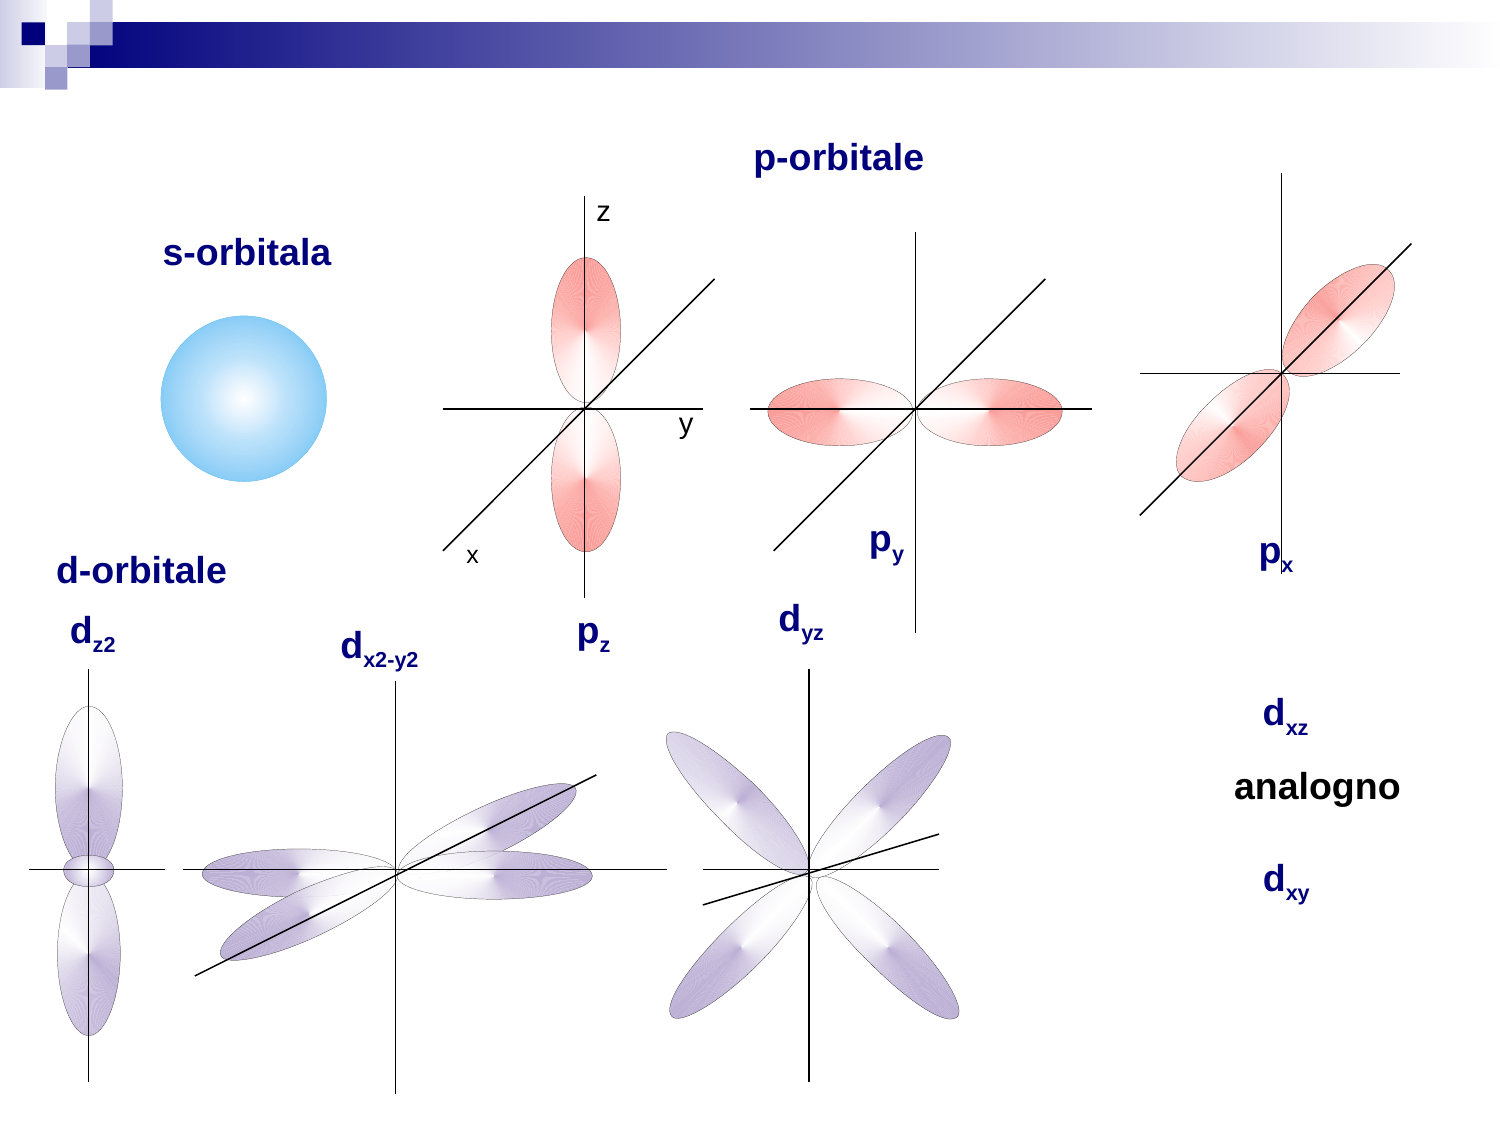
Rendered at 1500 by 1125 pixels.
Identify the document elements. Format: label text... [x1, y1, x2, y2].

text_box px [1243, 518, 1309, 586]
text_box dxz [1248, 680, 1324, 754]
chart [549, 410, 581, 442]
chart [549, 255, 584, 408]
text_box z [581, 184, 626, 235]
chart [1282, 374, 1399, 555]
text_box dx2-y2 [325, 612, 434, 680]
chart [1282, 255, 1397, 370]
text_box p-orbitale [738, 125, 940, 186]
text_box pz [561, 597, 626, 665]
chart [549, 412, 584, 555]
text_box y [664, 396, 709, 448]
chart [810, 704, 963, 1038]
text_box s-orbitala [147, 219, 347, 281]
chart [53, 704, 88, 869]
text_box x [451, 530, 494, 576]
chart [585, 255, 915, 555]
text_box py [854, 506, 915, 574]
chart [89, 704, 395, 1038]
chart [916, 255, 1281, 555]
chart [396, 704, 808, 1038]
text_box d-orbitale [41, 538, 243, 600]
text_box dyz [763, 586, 840, 653]
chart [159, 314, 330, 485]
chart [1285, 259, 1399, 373]
text_box analogno [1219, 754, 1417, 816]
chart [53, 870, 88, 1038]
text_box dxy [1248, 846, 1325, 964]
text_box dz2 [55, 597, 131, 665]
